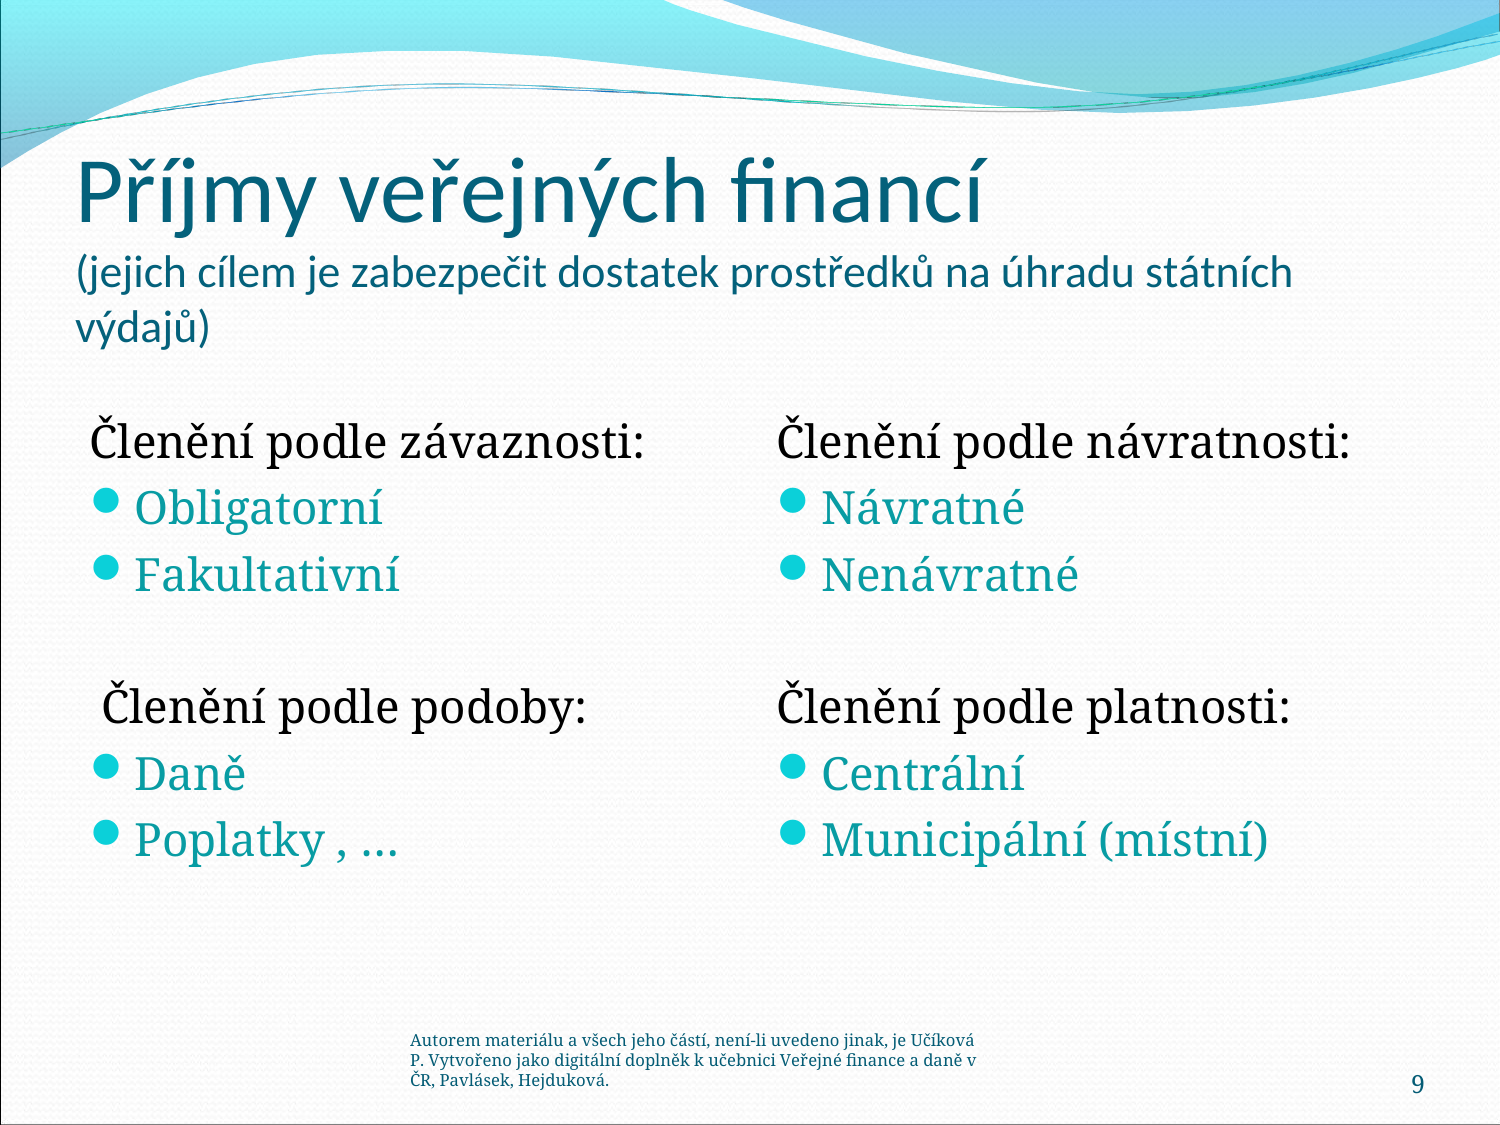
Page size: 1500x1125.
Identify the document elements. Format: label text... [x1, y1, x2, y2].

picture [0, 0, 1500, 1125]
title Příjmy veřejných financí (jejich cílem je zabezpečit dostatek prostředků na úhradu státních výdajů) [75, 8, 1426, 352]
text_box Autorem materiálu a všech jeho částí, není-li uvedeno jinak, je Učíková P. Vytvořeno jako digitální doplněk k učebnici Veřejné finance a daně v ČR, Pavlásek, Hejduková. [410, 996, 984, 1090]
list Členění podle závaznosti: Obligatorní Fakultativní Členění podle podoby: Daně Poplatky , … [74, 412, 738, 1044]
list Členění podle návratnosti: Návratné Nenávratné Členění podle platnosti: Centrální Municipální (místní) [761, 412, 1425, 1044]
text_box <číslo> [1299, 1042, 1426, 1103]
